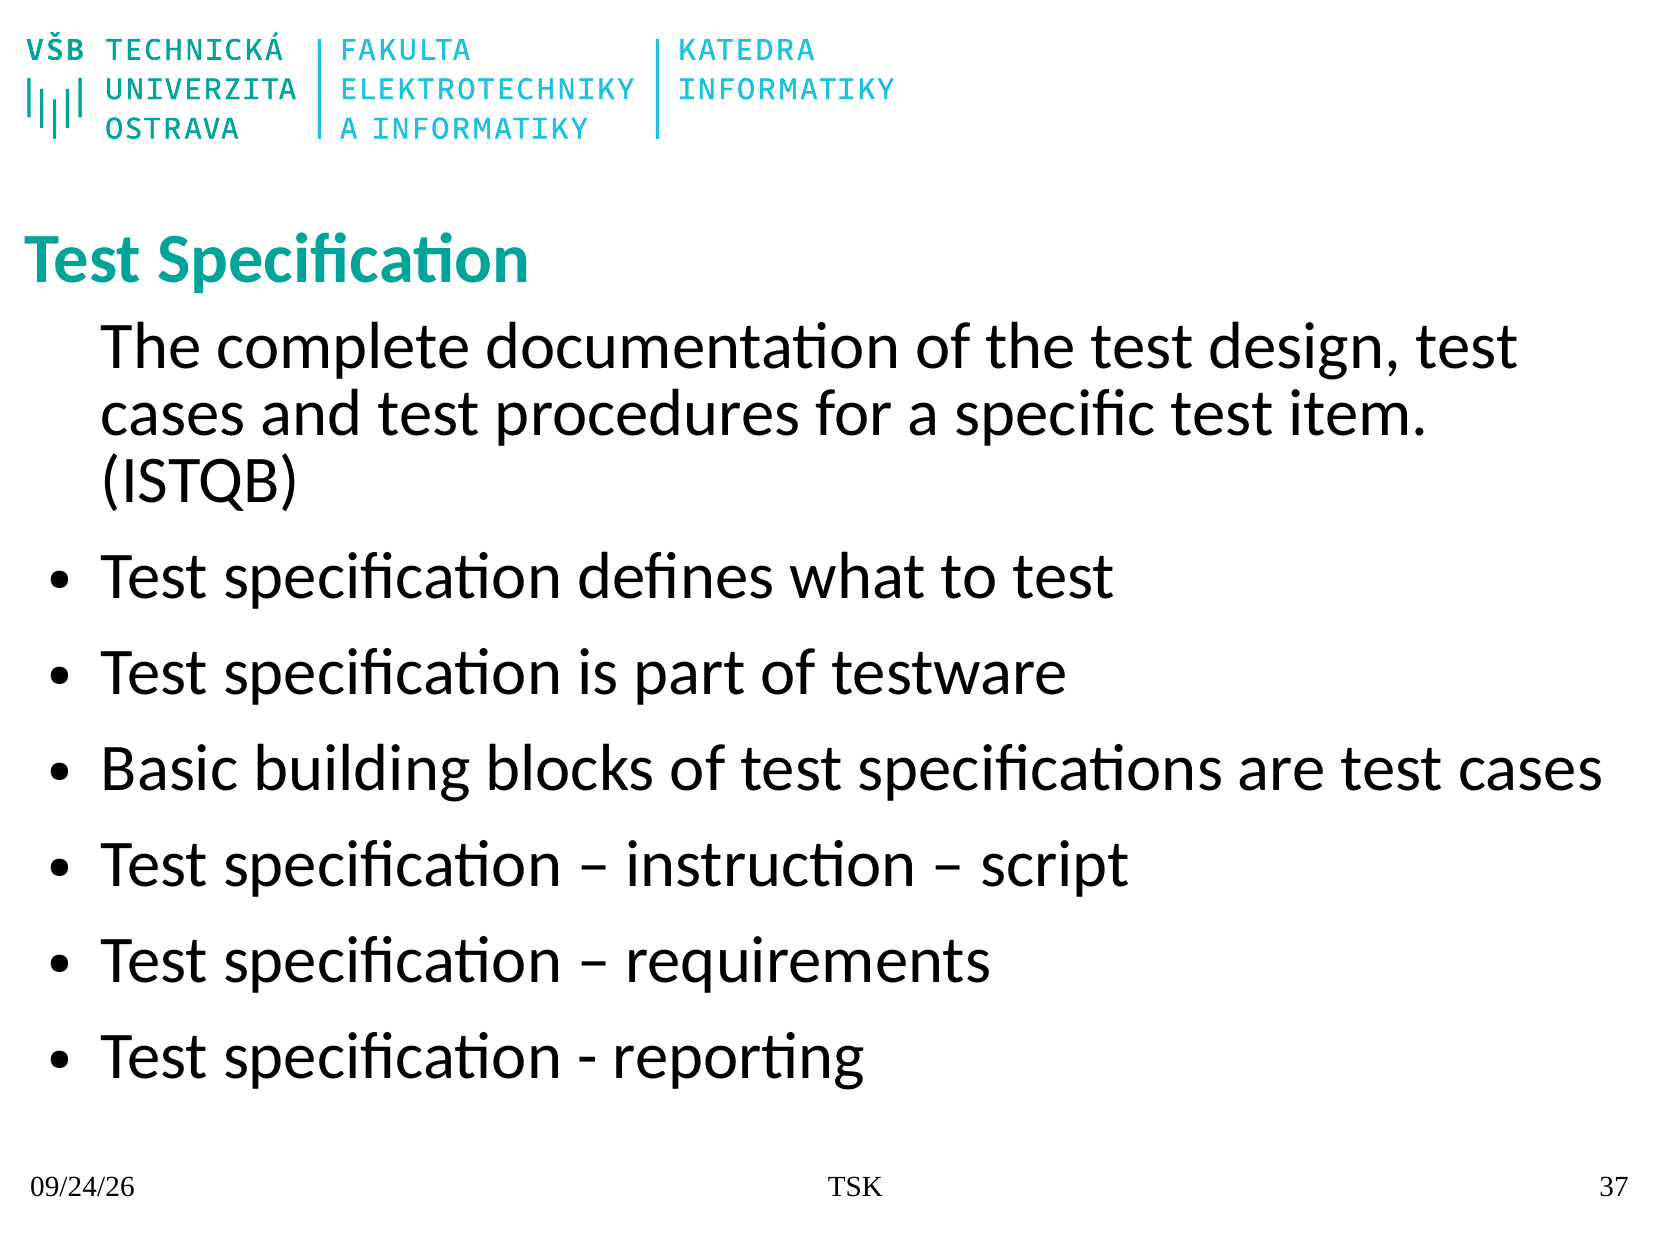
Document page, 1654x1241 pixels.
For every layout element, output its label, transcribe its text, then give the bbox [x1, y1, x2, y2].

title Test Specification [24, 169, 1629, 300]
list The complete documentation of the test design, test cases and test procedures for a specific test item. (ISTQB) Test specification defines what to test Test specification is part of testware Basic building blocks of test specifications are test cases Test specification – instruction – script Test specification – requirements Test specification - reporting [30, 318, 1629, 1146]
picture [26, 31, 894, 139]
